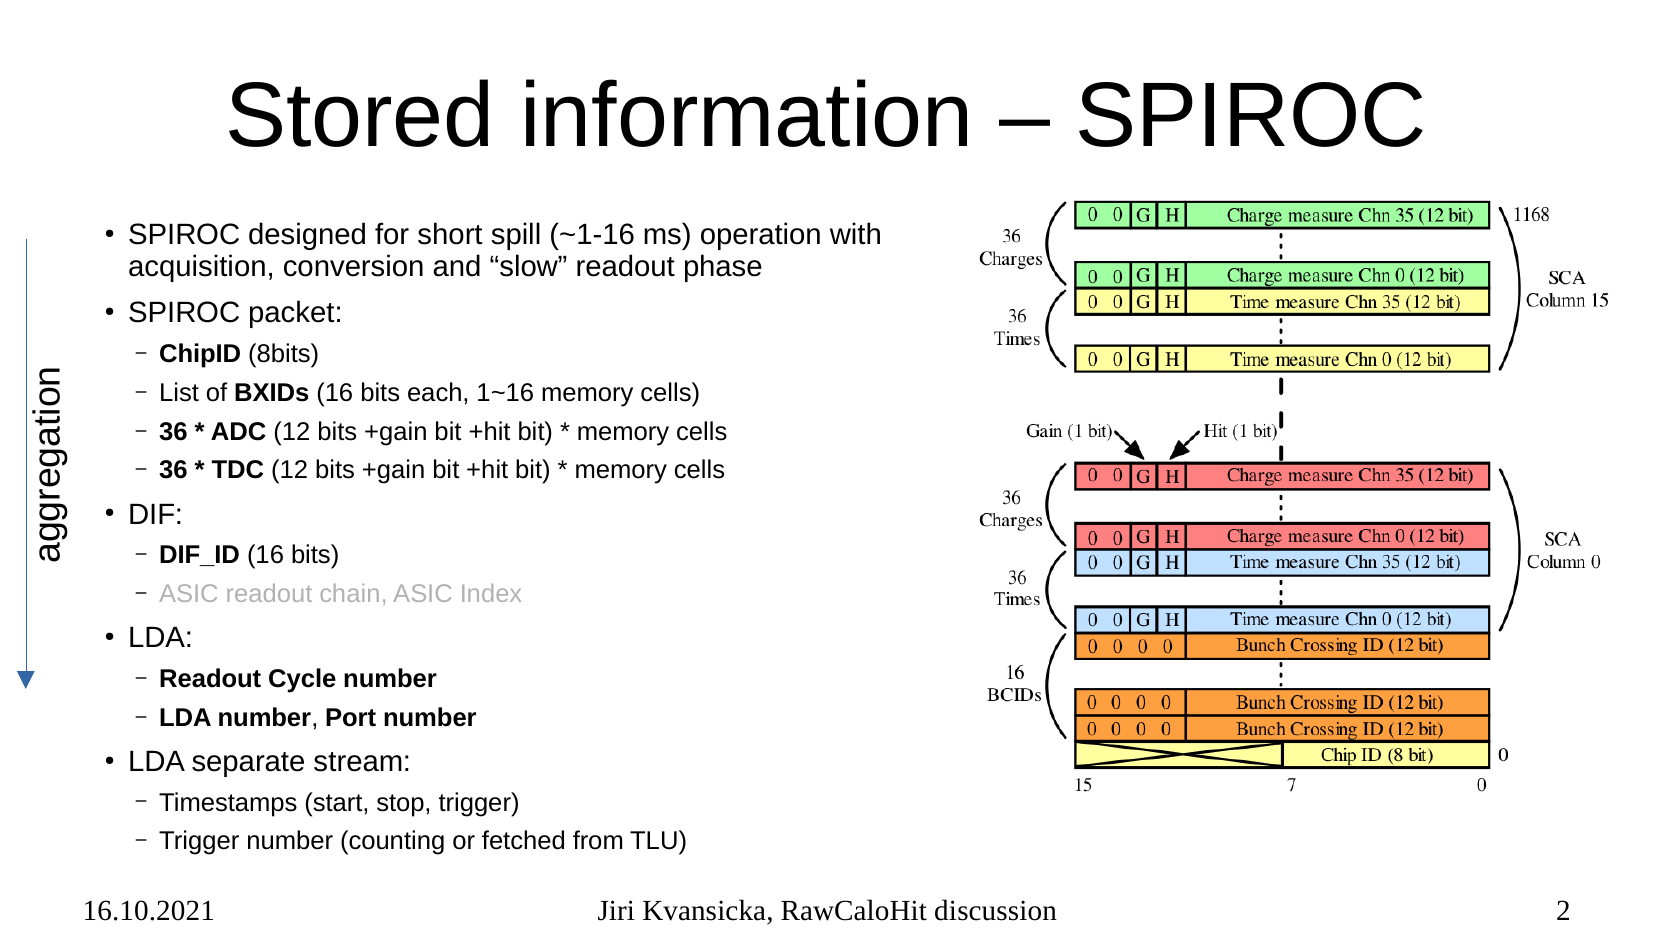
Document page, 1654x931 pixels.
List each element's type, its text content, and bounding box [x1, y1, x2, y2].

picture [975, 192, 1613, 799]
title Stored information – SPIROC [82, 37, 1571, 193]
text_box aggregation [18, 351, 76, 579]
list SPIROC designed for short spill (~1-16 ms) operation with acquisition, conversion and “slow” readout phase SPIROC packet: ChipID (8bits) List of BXIDs (16 bits each, 1~16 memory cells) 36 * ADC (12 bits +gain bit +hit bit) * memory cells 36 * TDC (12 bits +gain bit +hit bit) * memory cells DIF: DIF_ID (16 bits) ASIC readout chain, ASIC Index LDA: Readout Cycle number LDA number, Port number LDA separate stream: Timestamps (start, stop, trigger) Trigger number (counting or fetched from TLU) [96, 217, 1518, 863]
